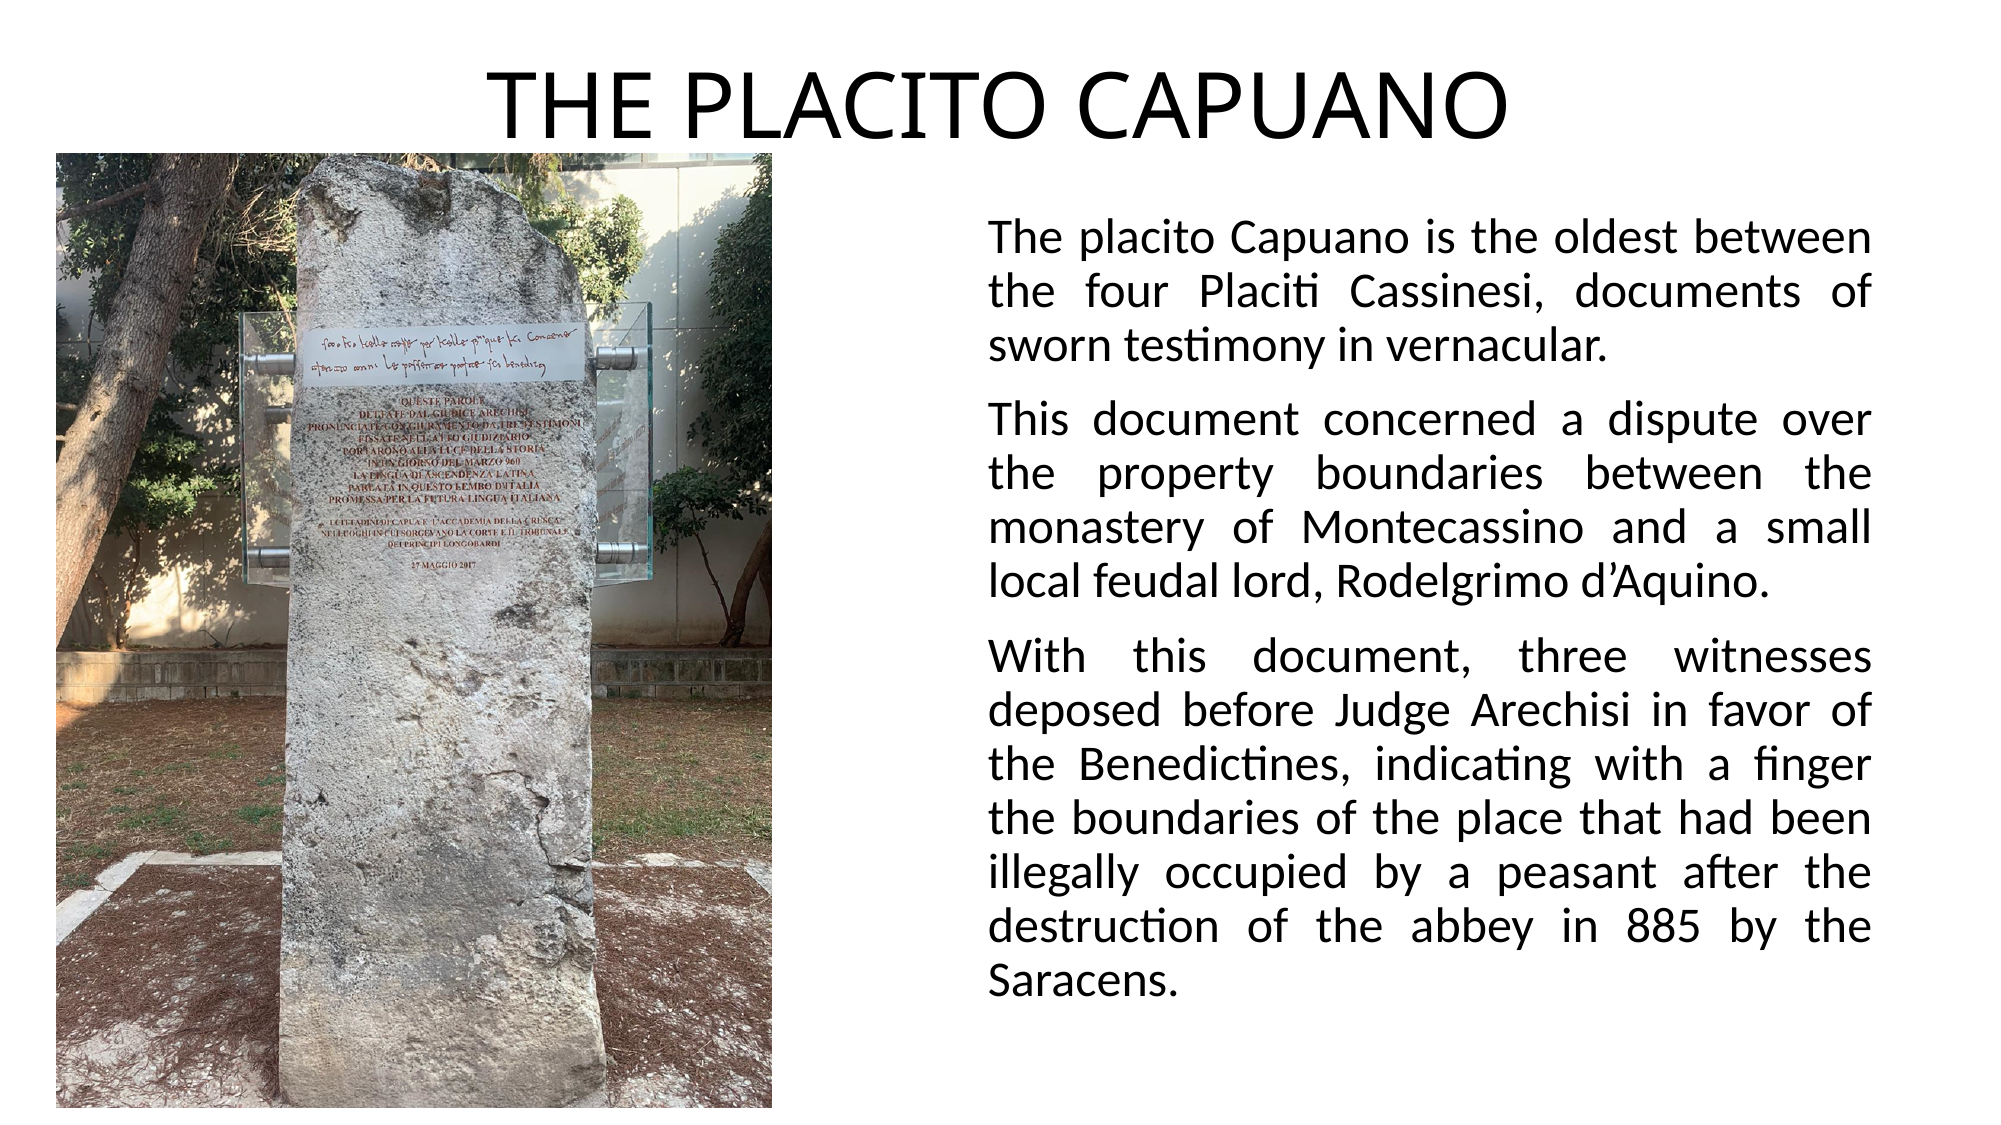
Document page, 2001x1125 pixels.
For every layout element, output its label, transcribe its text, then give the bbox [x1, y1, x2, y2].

list The placito Capuano is the oldest between the four Placiti Cassinesi, documents of sworn testimony in vernacular. This document concerned a dispute over the property boundaries between the monastery of Montecassino and a small local feudal lord, Rodelgrimo d’Aquino. With this document, three witnesses deposed before Judge Arechisi in favor of the Benedictines, indicating with a finger the boundaries of the place that had been illegally occupied by a peasant after the destruction of the abbey in 885 by the Saracens. [972, 202, 1888, 1093]
title THE PLACITO CAPUANO [0, 0, 2000, 218]
picture [56, 153, 772, 1108]
